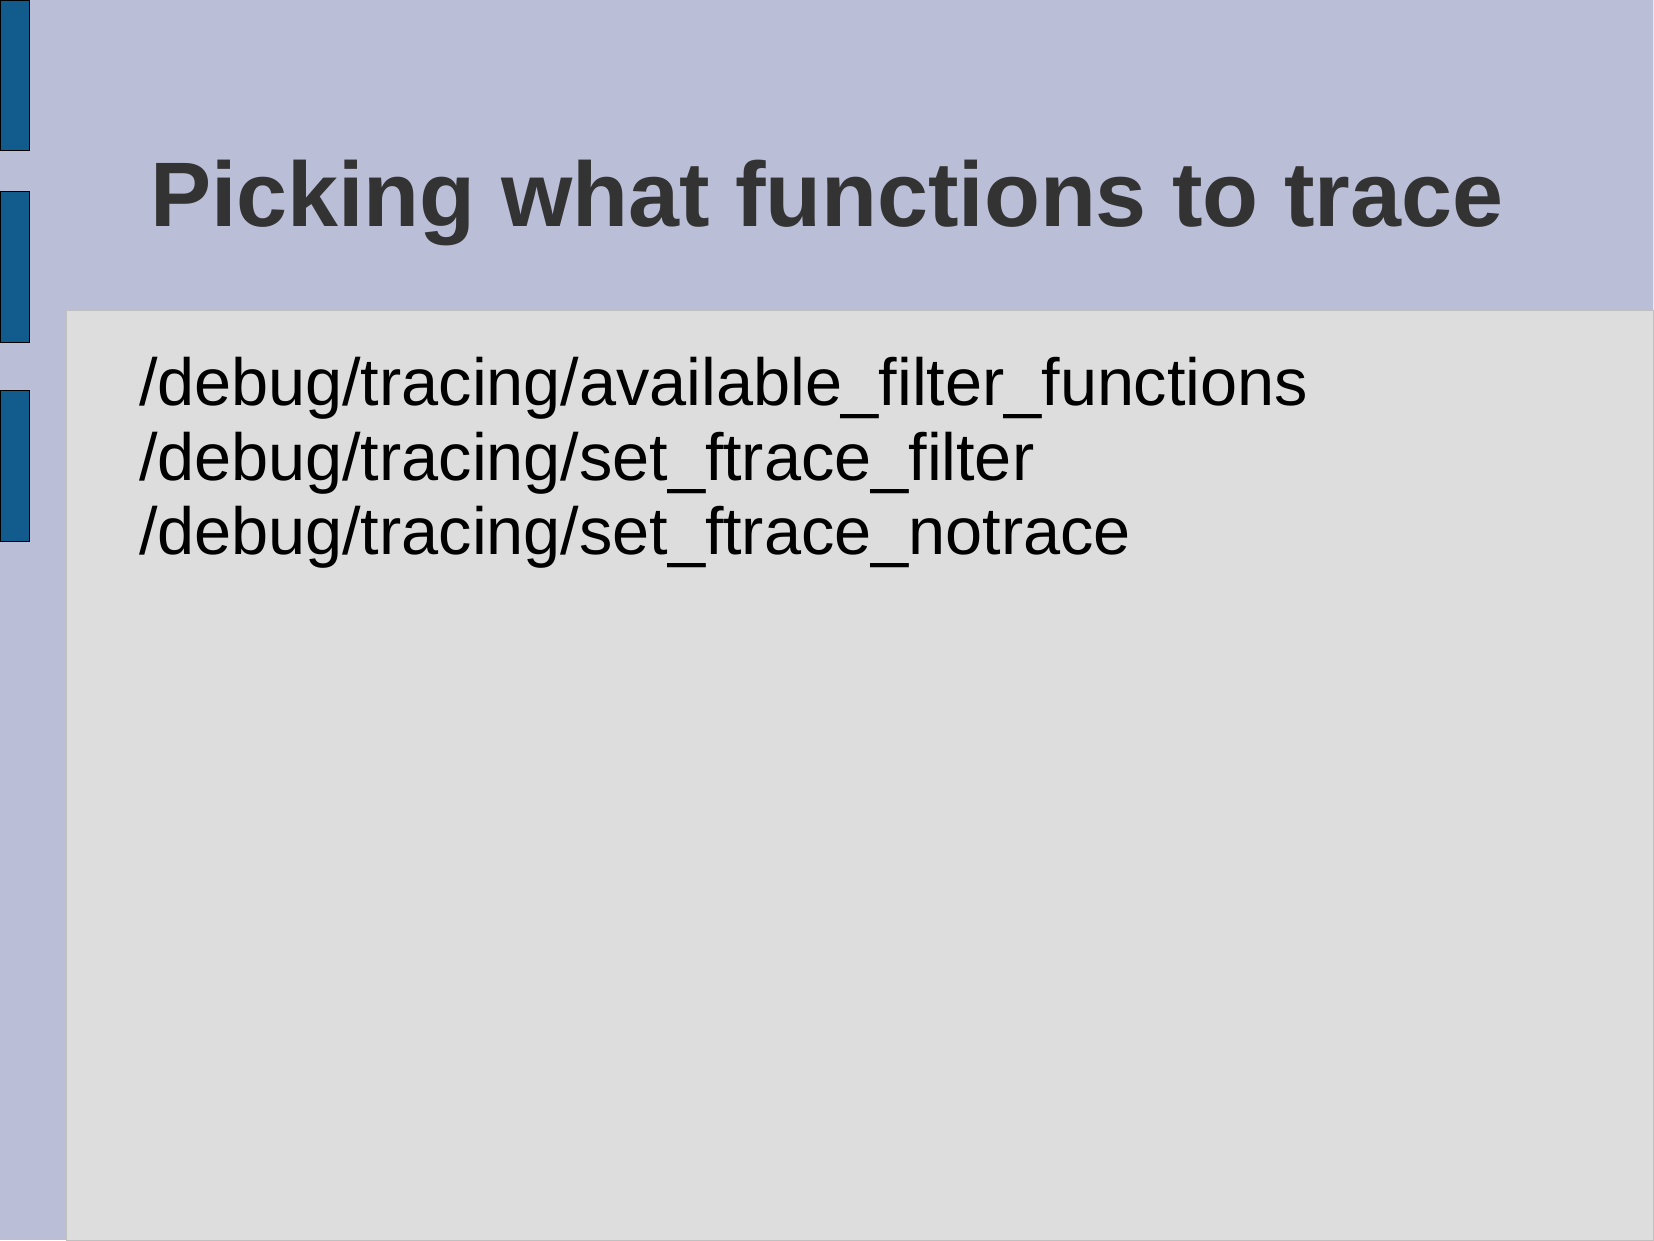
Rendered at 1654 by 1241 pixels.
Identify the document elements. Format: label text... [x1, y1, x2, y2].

list /debug/tracing/available_filter_functions /debug/tracing/set_ftrace_filter /debug/tracing/set_ftrace_notrace [121, 344, 1534, 1112]
title Picking what functions to trace [121, 98, 1534, 291]
